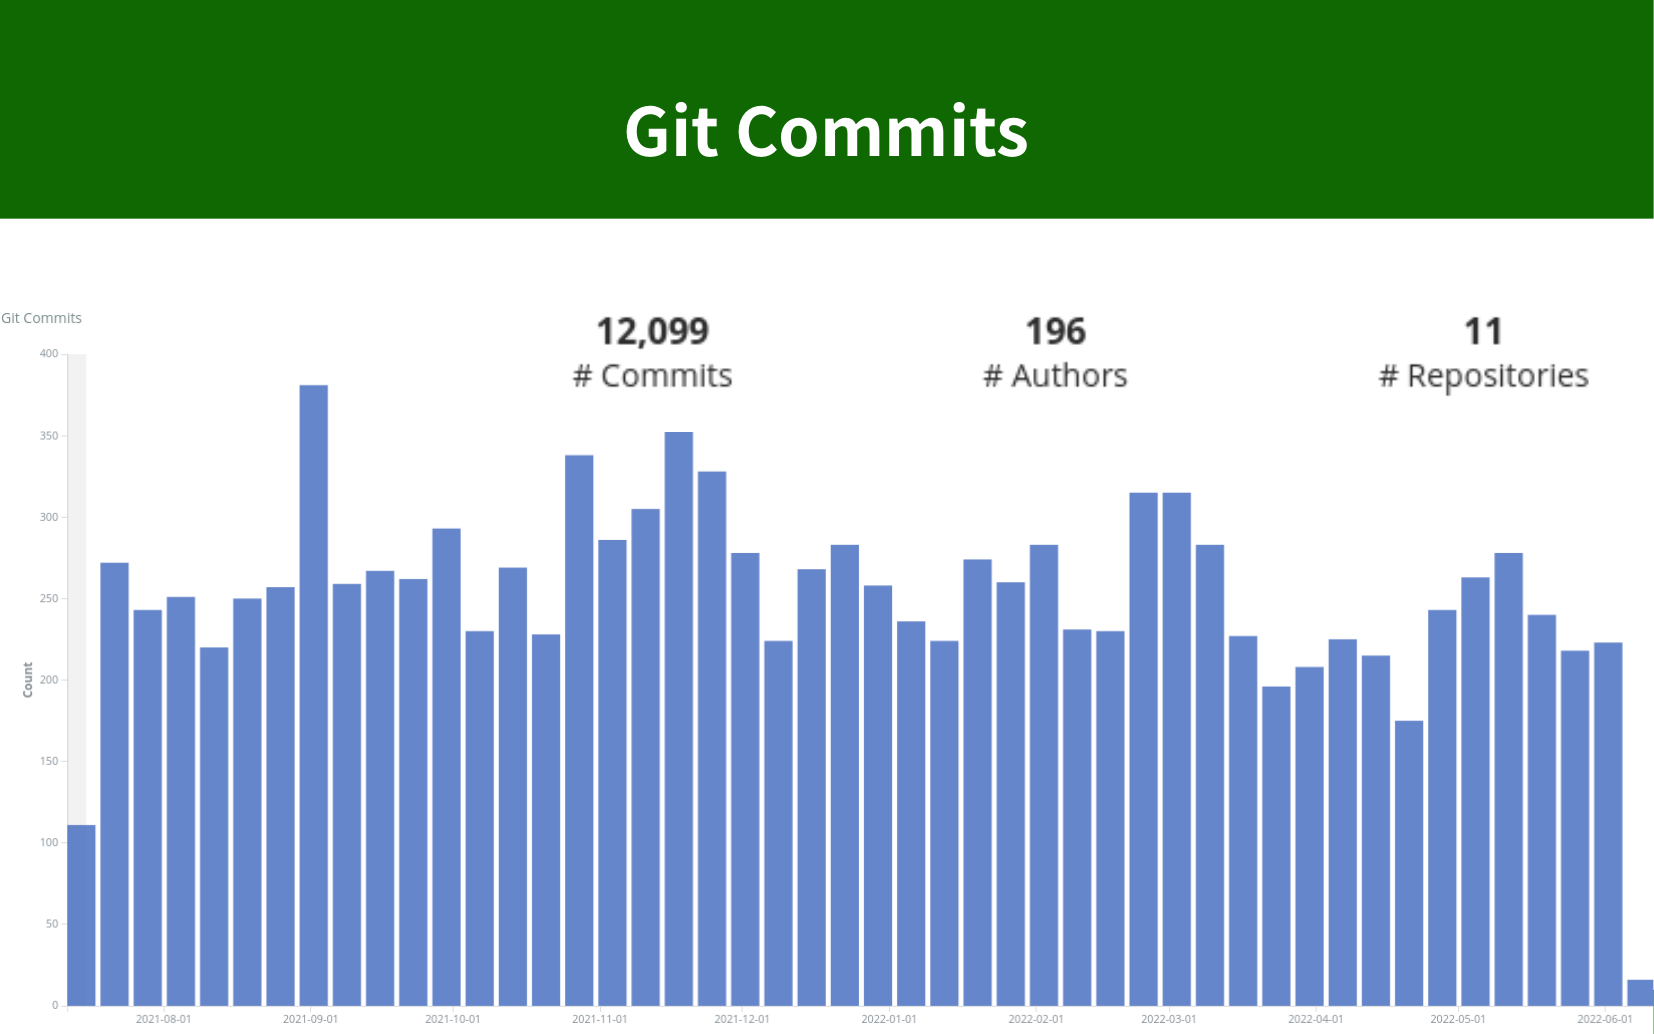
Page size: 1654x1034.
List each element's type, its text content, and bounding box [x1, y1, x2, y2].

picture [0, 242, 1654, 1034]
title Git Commits [82, 41, 1571, 214]
